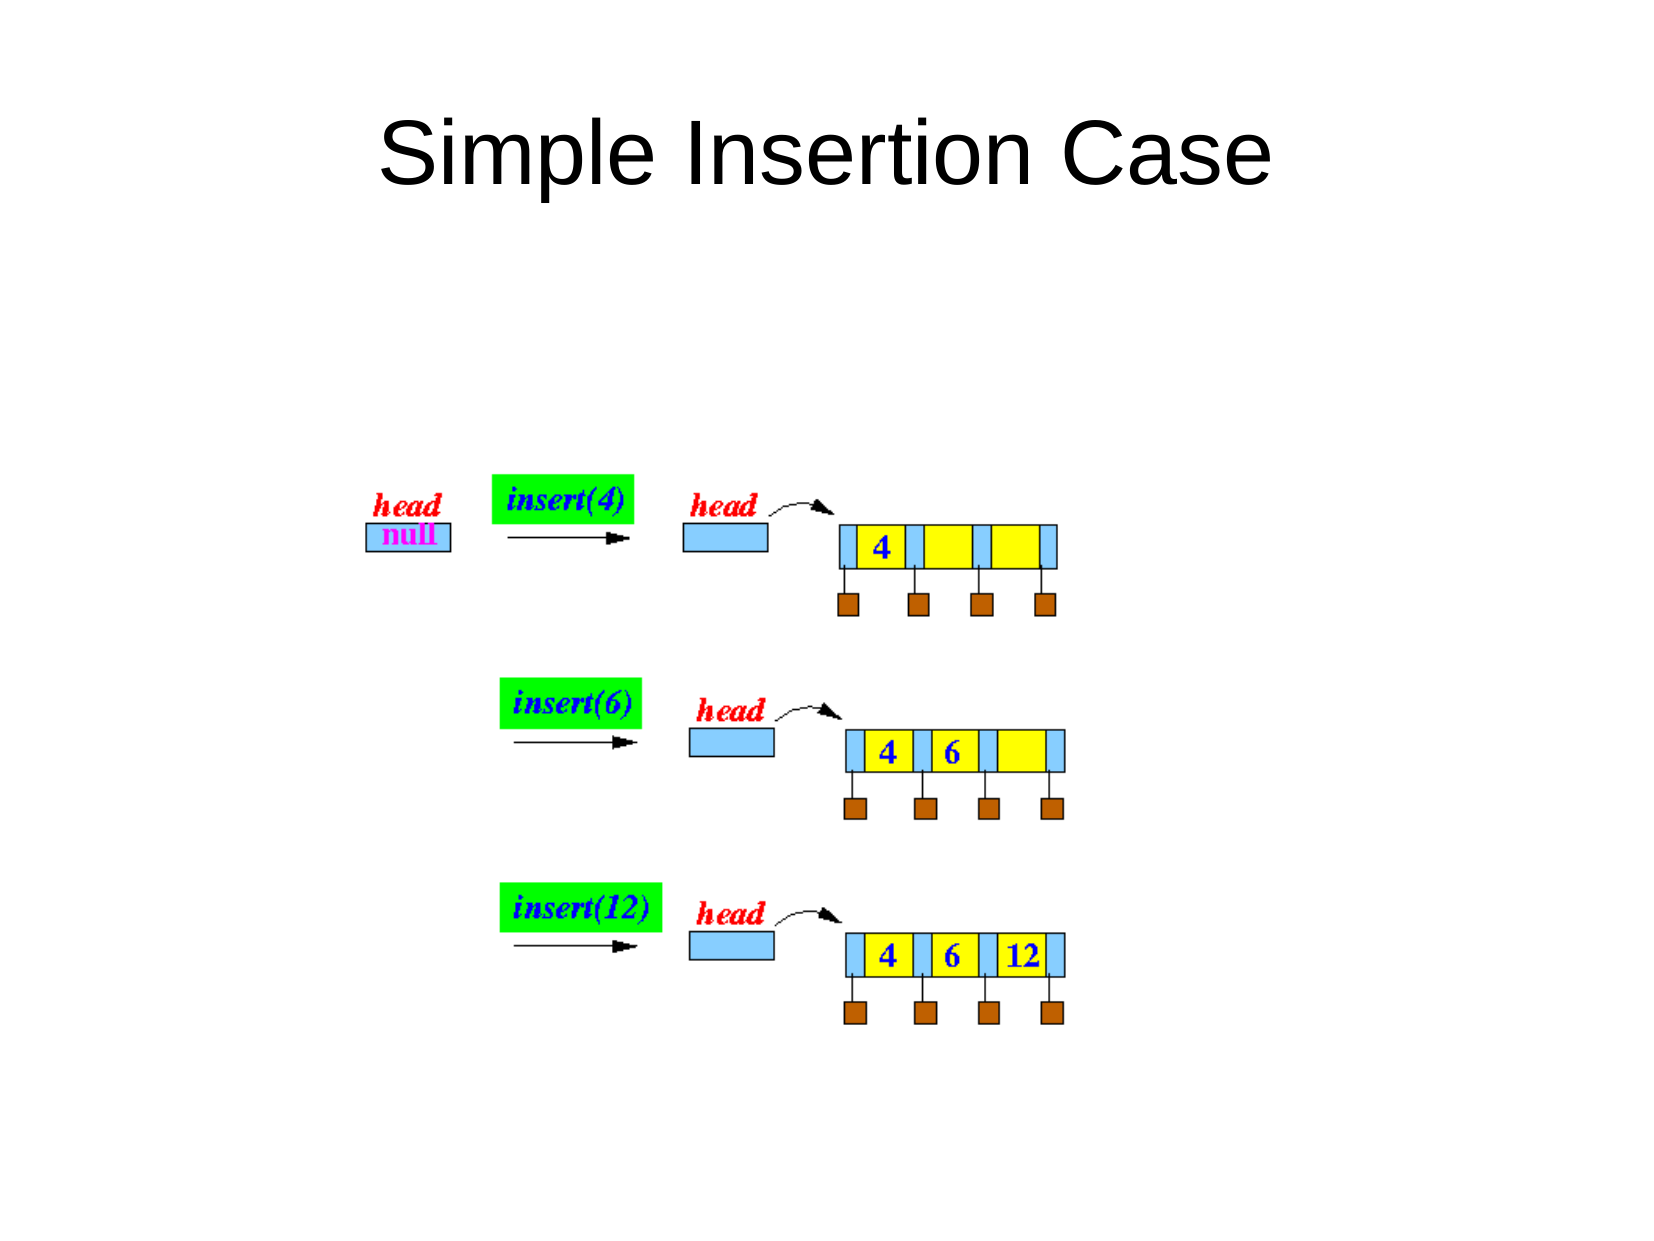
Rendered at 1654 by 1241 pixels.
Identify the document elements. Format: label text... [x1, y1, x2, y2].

title Simple Insertion Case [82, 49, 1571, 257]
picture [300, 451, 1194, 1051]
